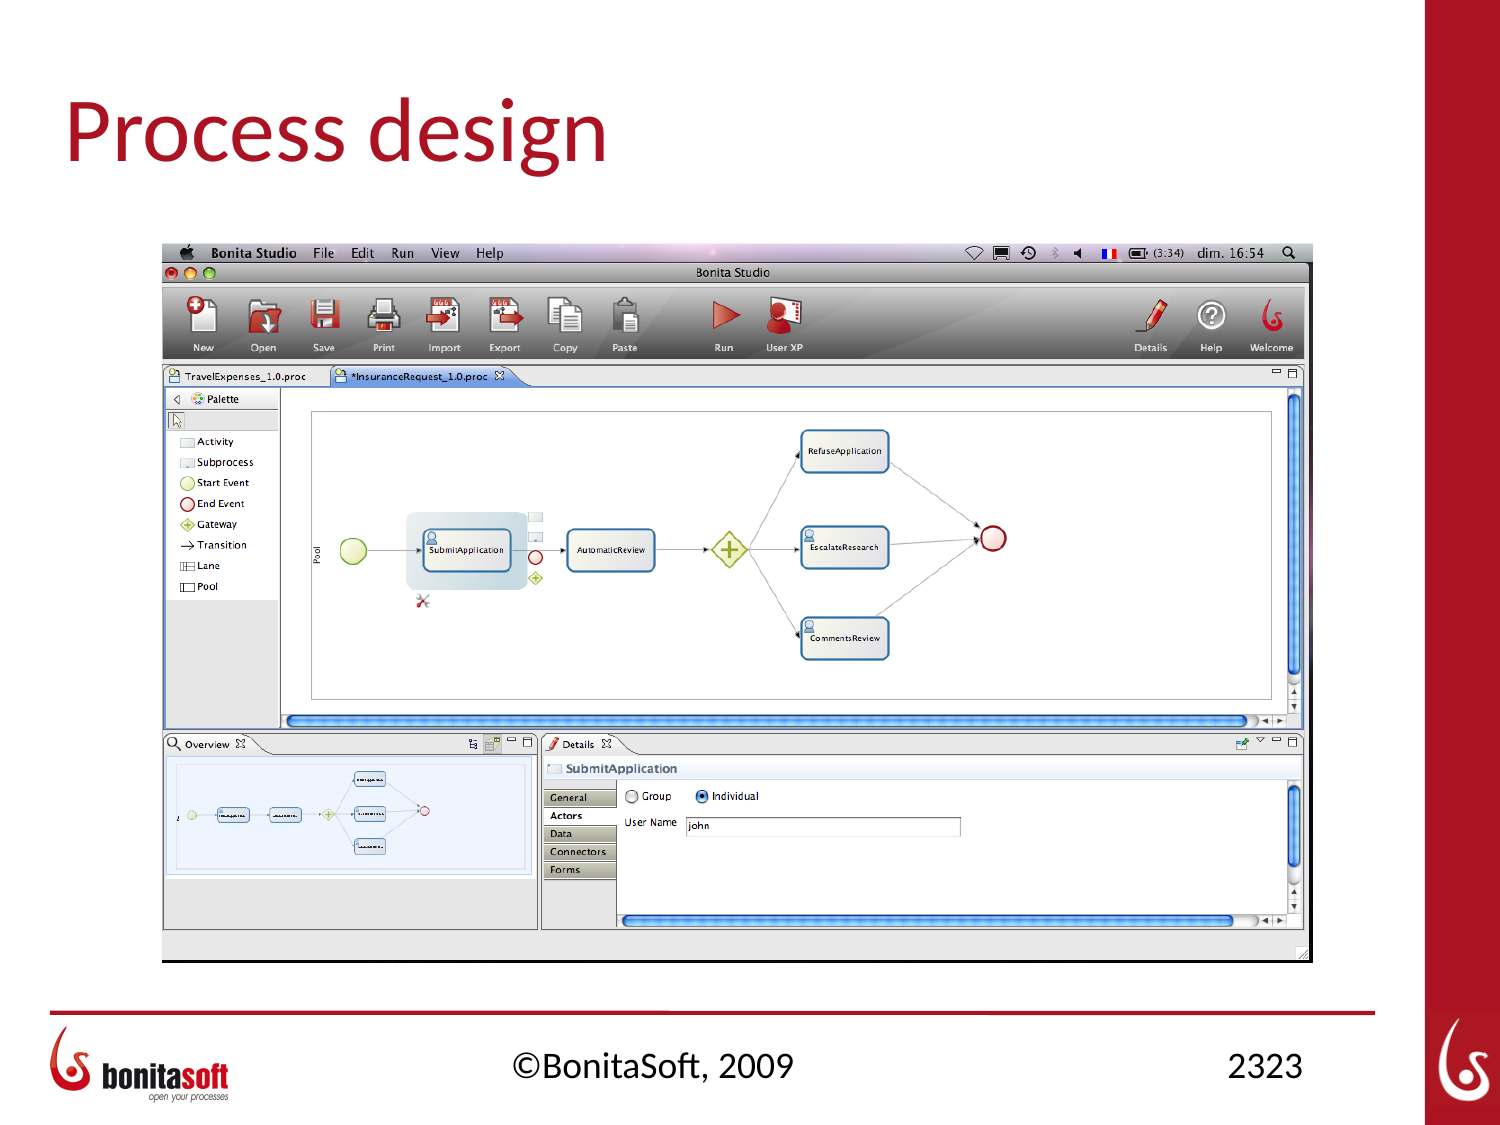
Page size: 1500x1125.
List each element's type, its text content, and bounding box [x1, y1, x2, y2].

picture [1430, 1012, 1500, 1107]
footer ©BonitaSoft, 2009 [487, 1042, 1175, 1103]
slide_number <numéro><numéro> [1212, 1042, 1375, 1103]
picture [162, 243, 1313, 963]
picture [50, 1026, 228, 1103]
title Process design [50, 45, 1375, 233]
